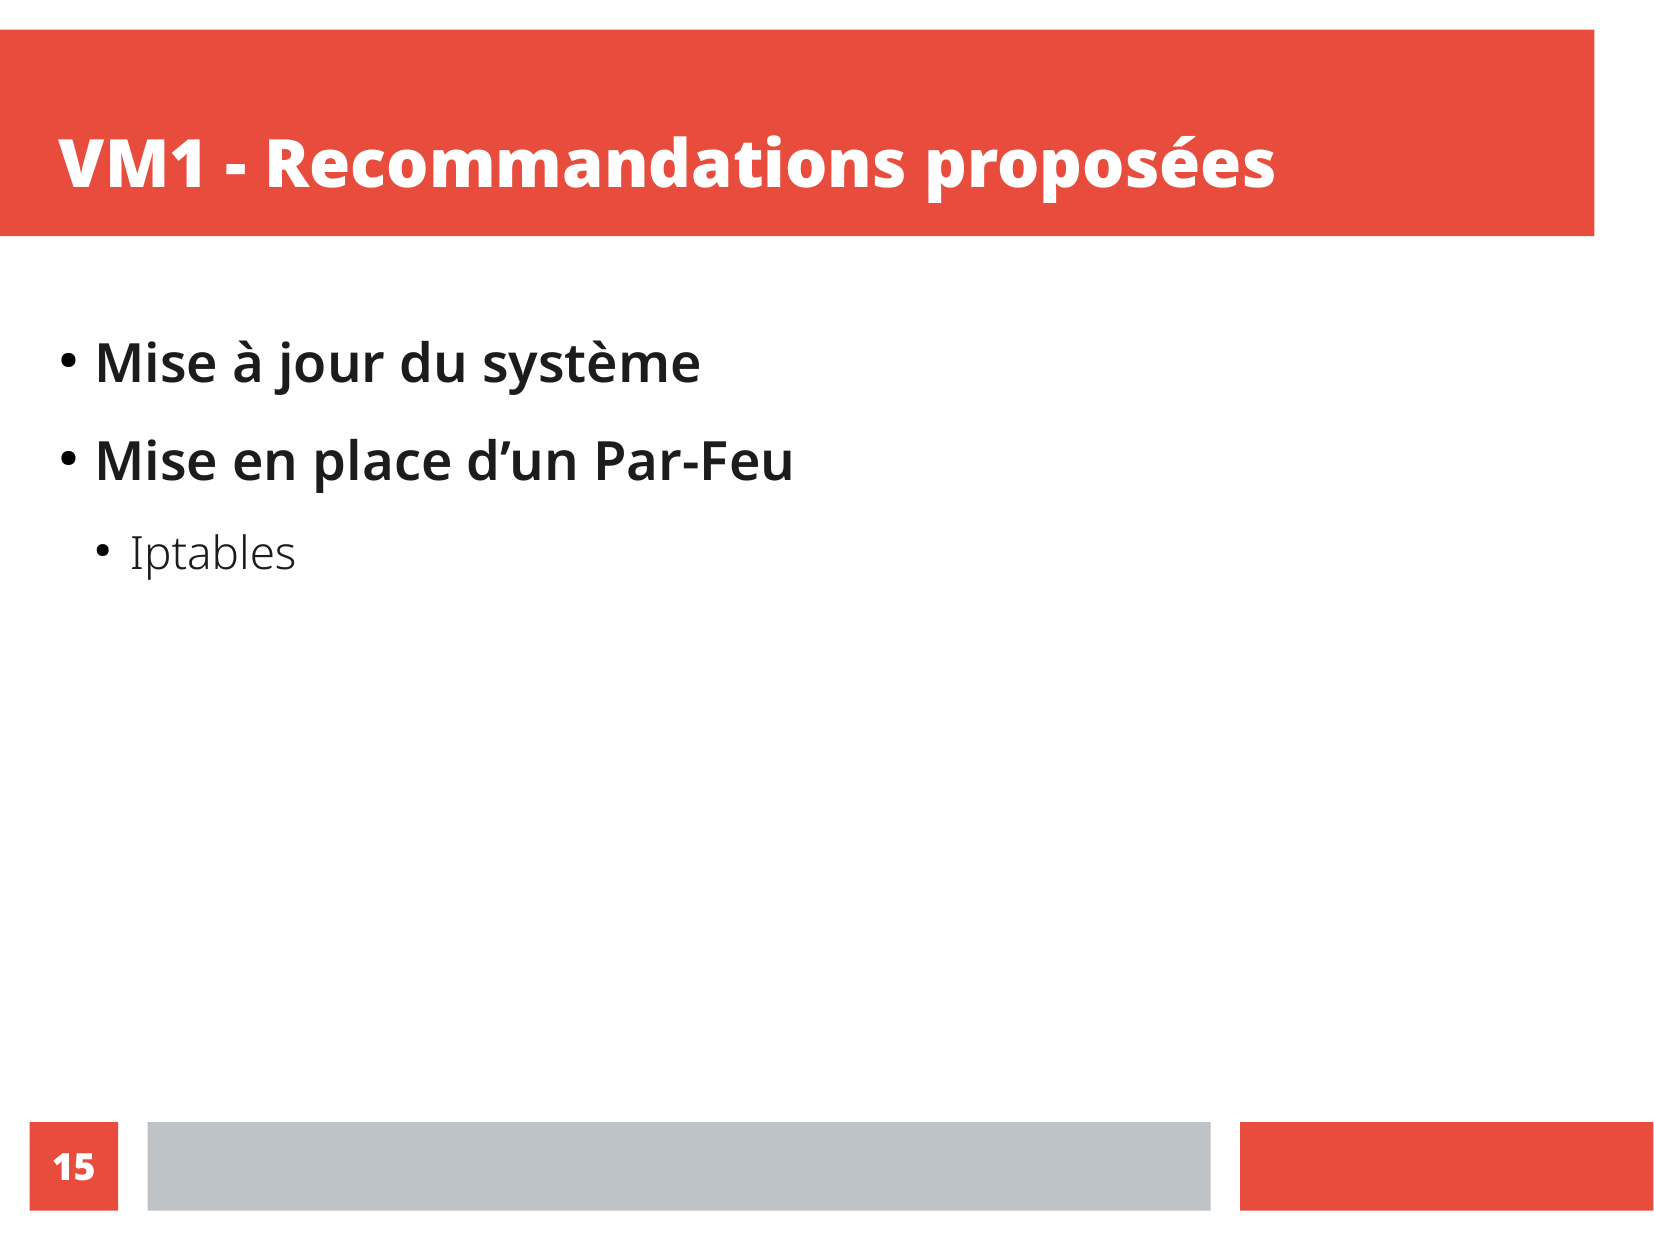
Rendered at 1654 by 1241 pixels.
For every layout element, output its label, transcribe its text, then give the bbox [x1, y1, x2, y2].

title VM1 - Recommandations proposées [59, 59, 1595, 207]
list Mise à jour du système Mise en place d’un Par-Feu Iptables [59, 324, 1565, 1093]
